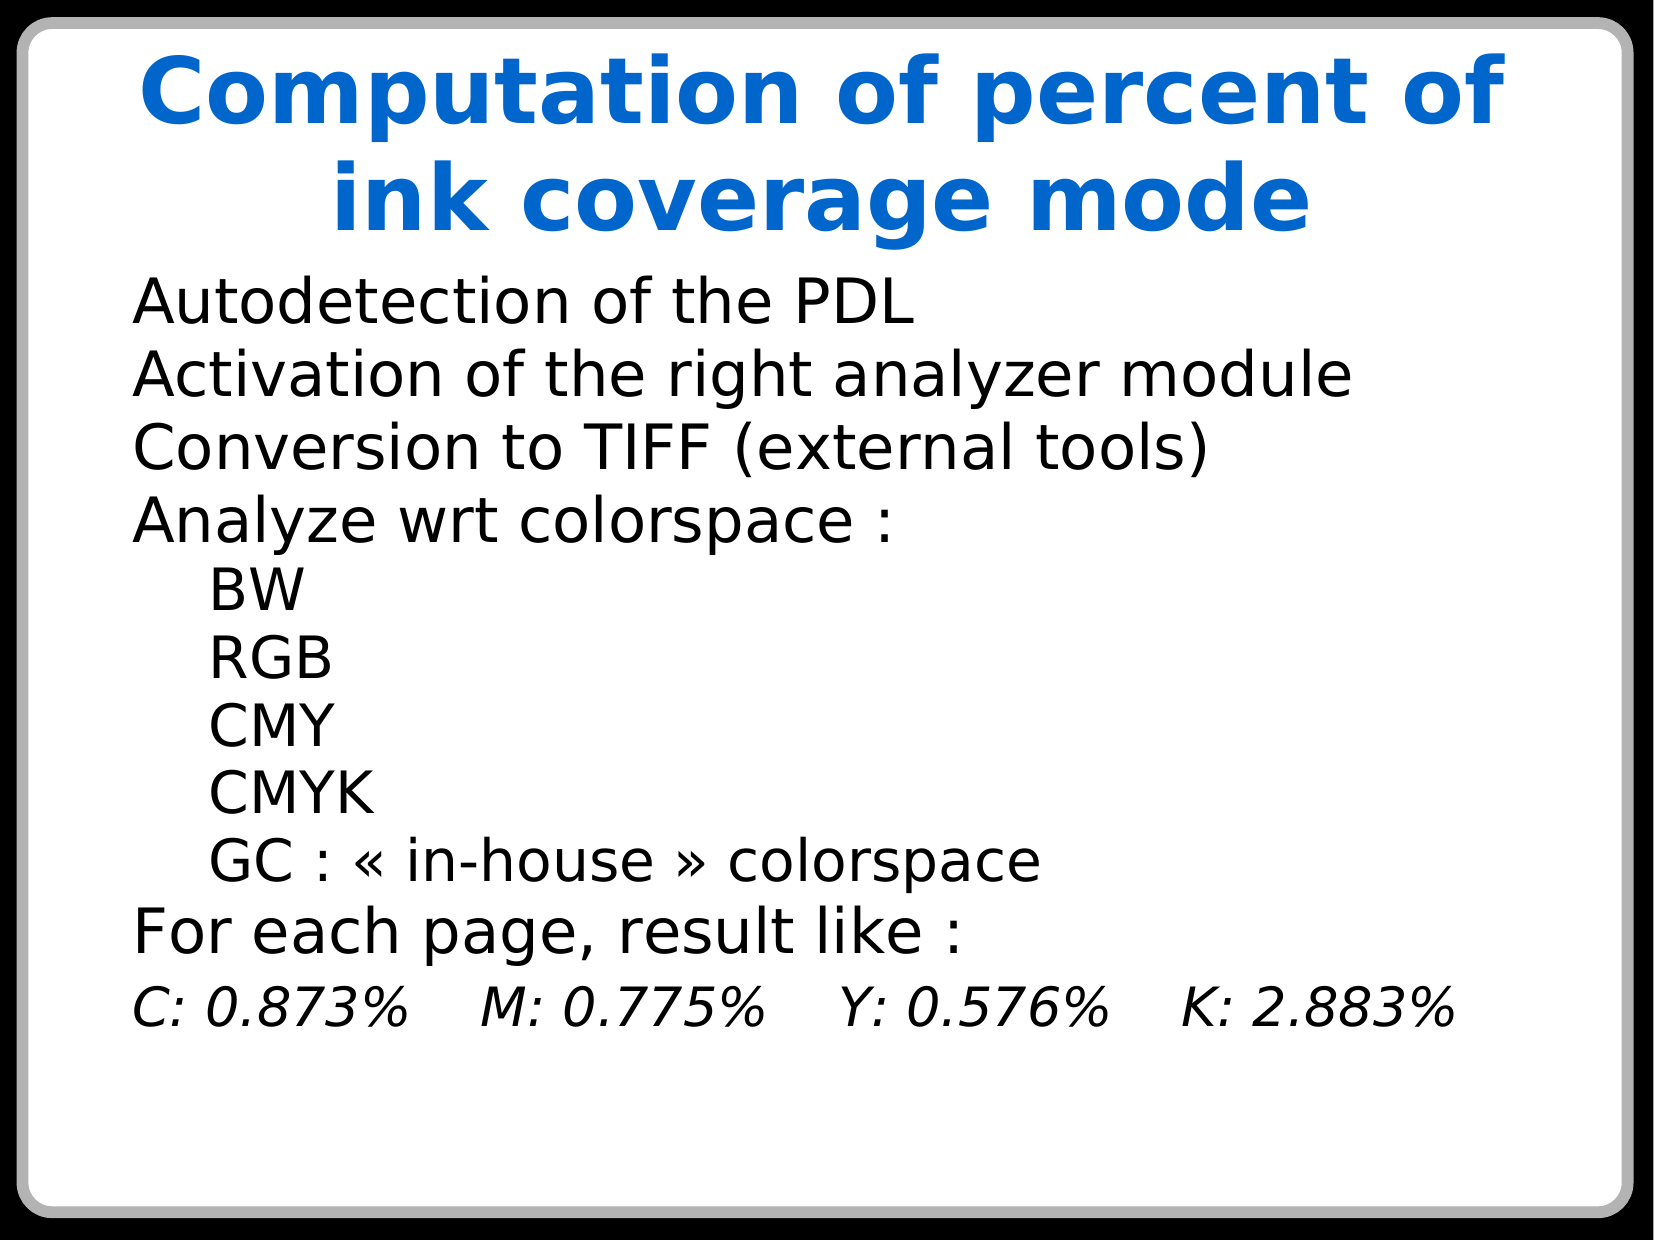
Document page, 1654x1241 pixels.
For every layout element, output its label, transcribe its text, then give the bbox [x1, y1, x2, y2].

title Computation of percent of ink coverage mode [67, 38, 1577, 253]
list Autodetection of the PDL Activation of the right analyzer module Conversion to TIFF (external tools) Analyze wrt colorspace : BW RGB CMY CMYK GC : « in-house » colorspace For each page, result like : C: 0.873% M: 0.775% Y: 0.576% K: 2.883% [114, 265, 1536, 1066]
